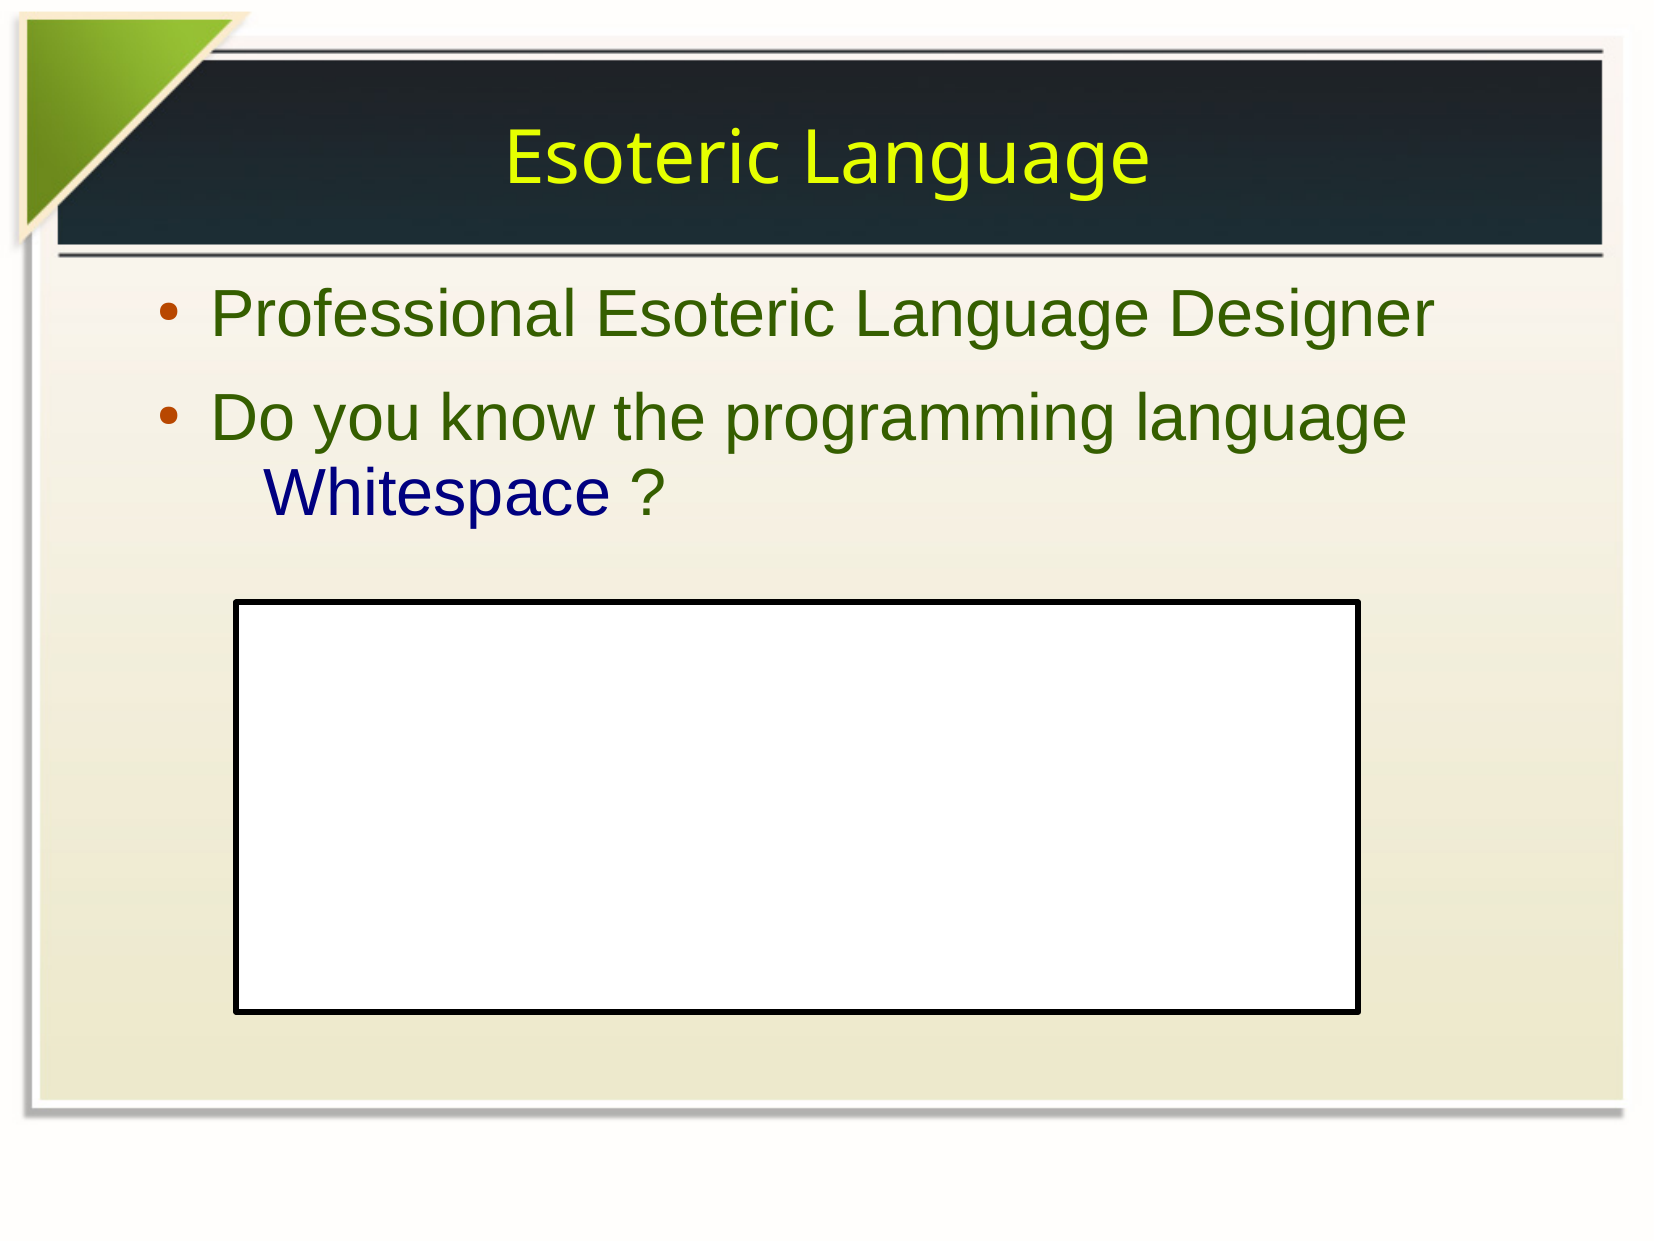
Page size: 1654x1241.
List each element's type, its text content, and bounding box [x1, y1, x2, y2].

picture [0, 0, 1654, 1241]
list Professional Esoteric Language Designer Do you know the programming language Whitespace ? [121, 276, 1534, 1087]
title Esoteric Language [121, 73, 1534, 237]
text_box [236, 602, 1359, 903]
